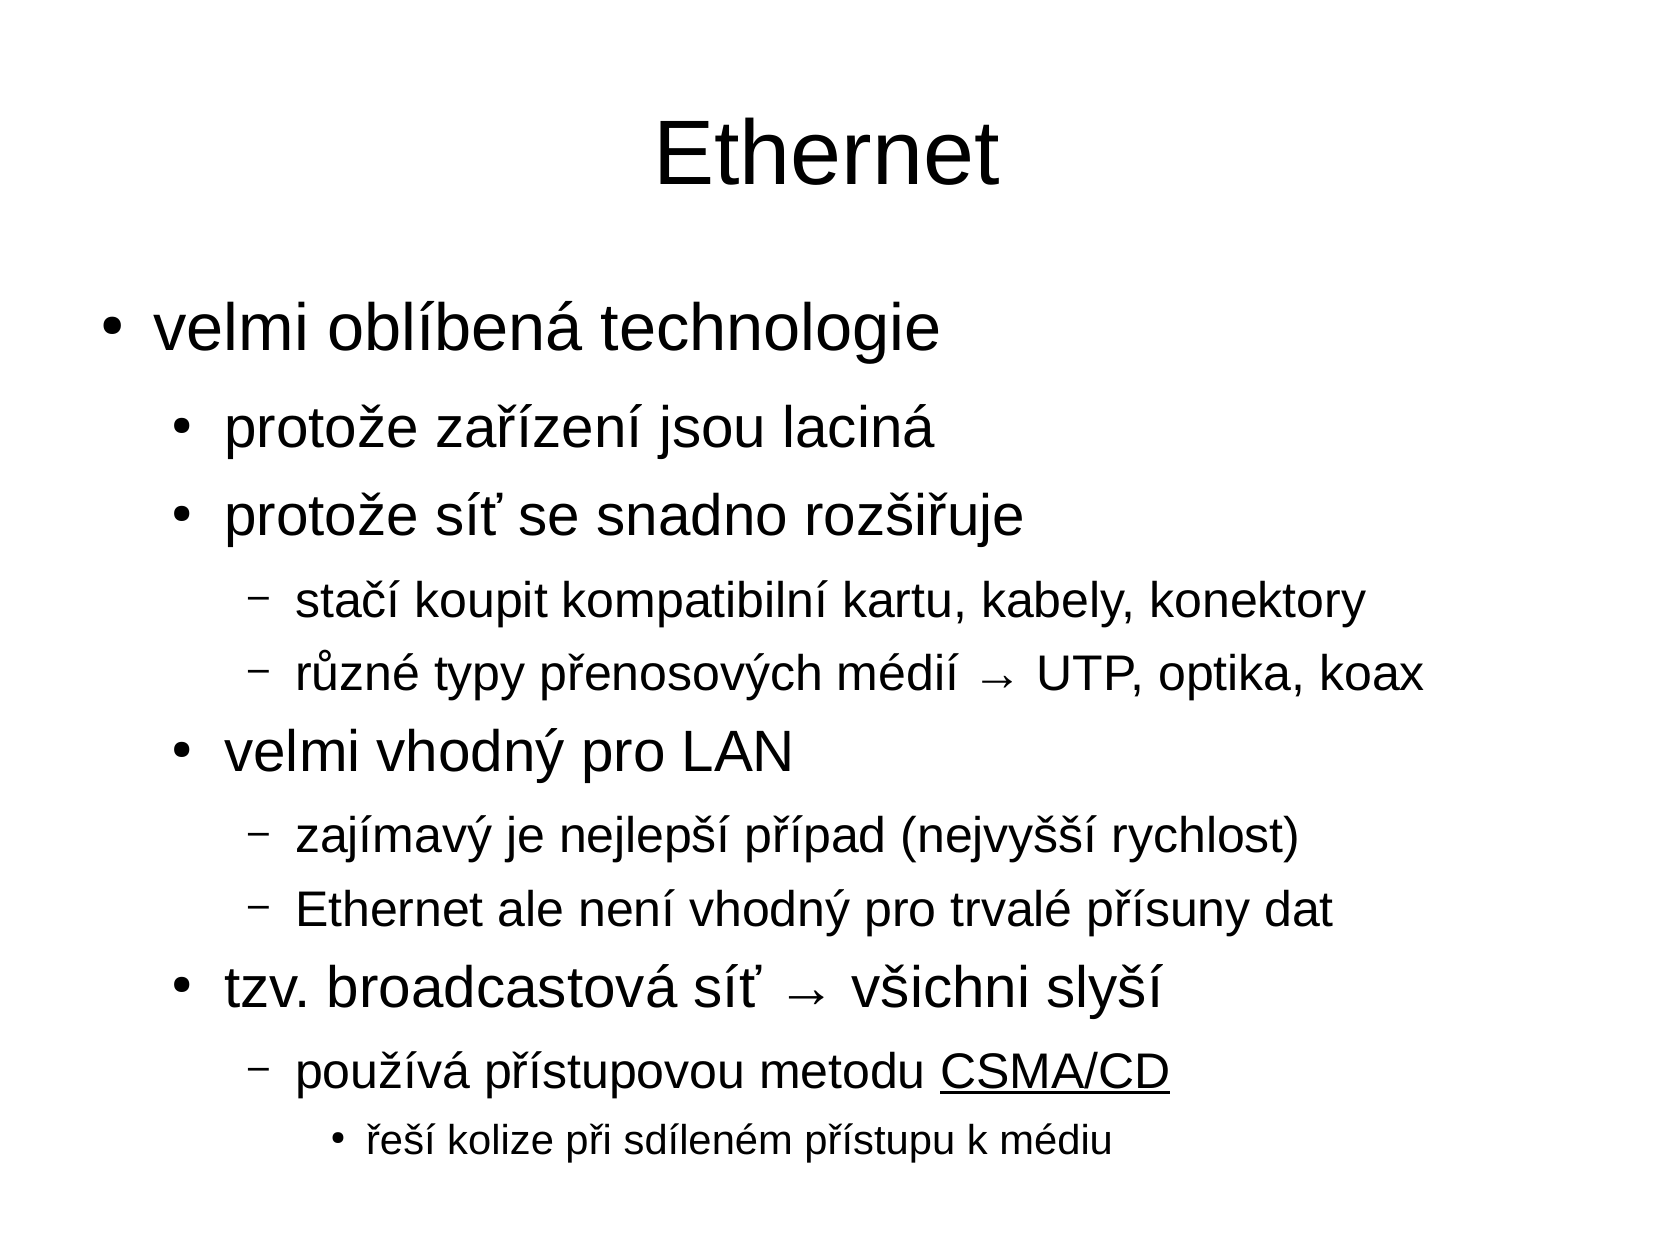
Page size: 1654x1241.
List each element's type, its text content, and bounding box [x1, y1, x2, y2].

list velmi oblíbená technologie protože zařízení jsou laciná protože síť se snadno rozšiřuje stačí koupit kompatibilní kartu, kabely, konektory různé typy přenosových médií → UTP, optika, koax velmi vhodný pro LAN zajímavý je nejlepší případ (nejvyšší rychlost) Ethernet ale není vhodný pro trvalé přísuny dat tzv. broadcastová síť → všichni slyší používá přístupovou metodu CSMA/CD řeší kolize při sdíleném přístupu k médiu [82, 290, 1571, 1163]
title Ethernet [82, 49, 1571, 257]
